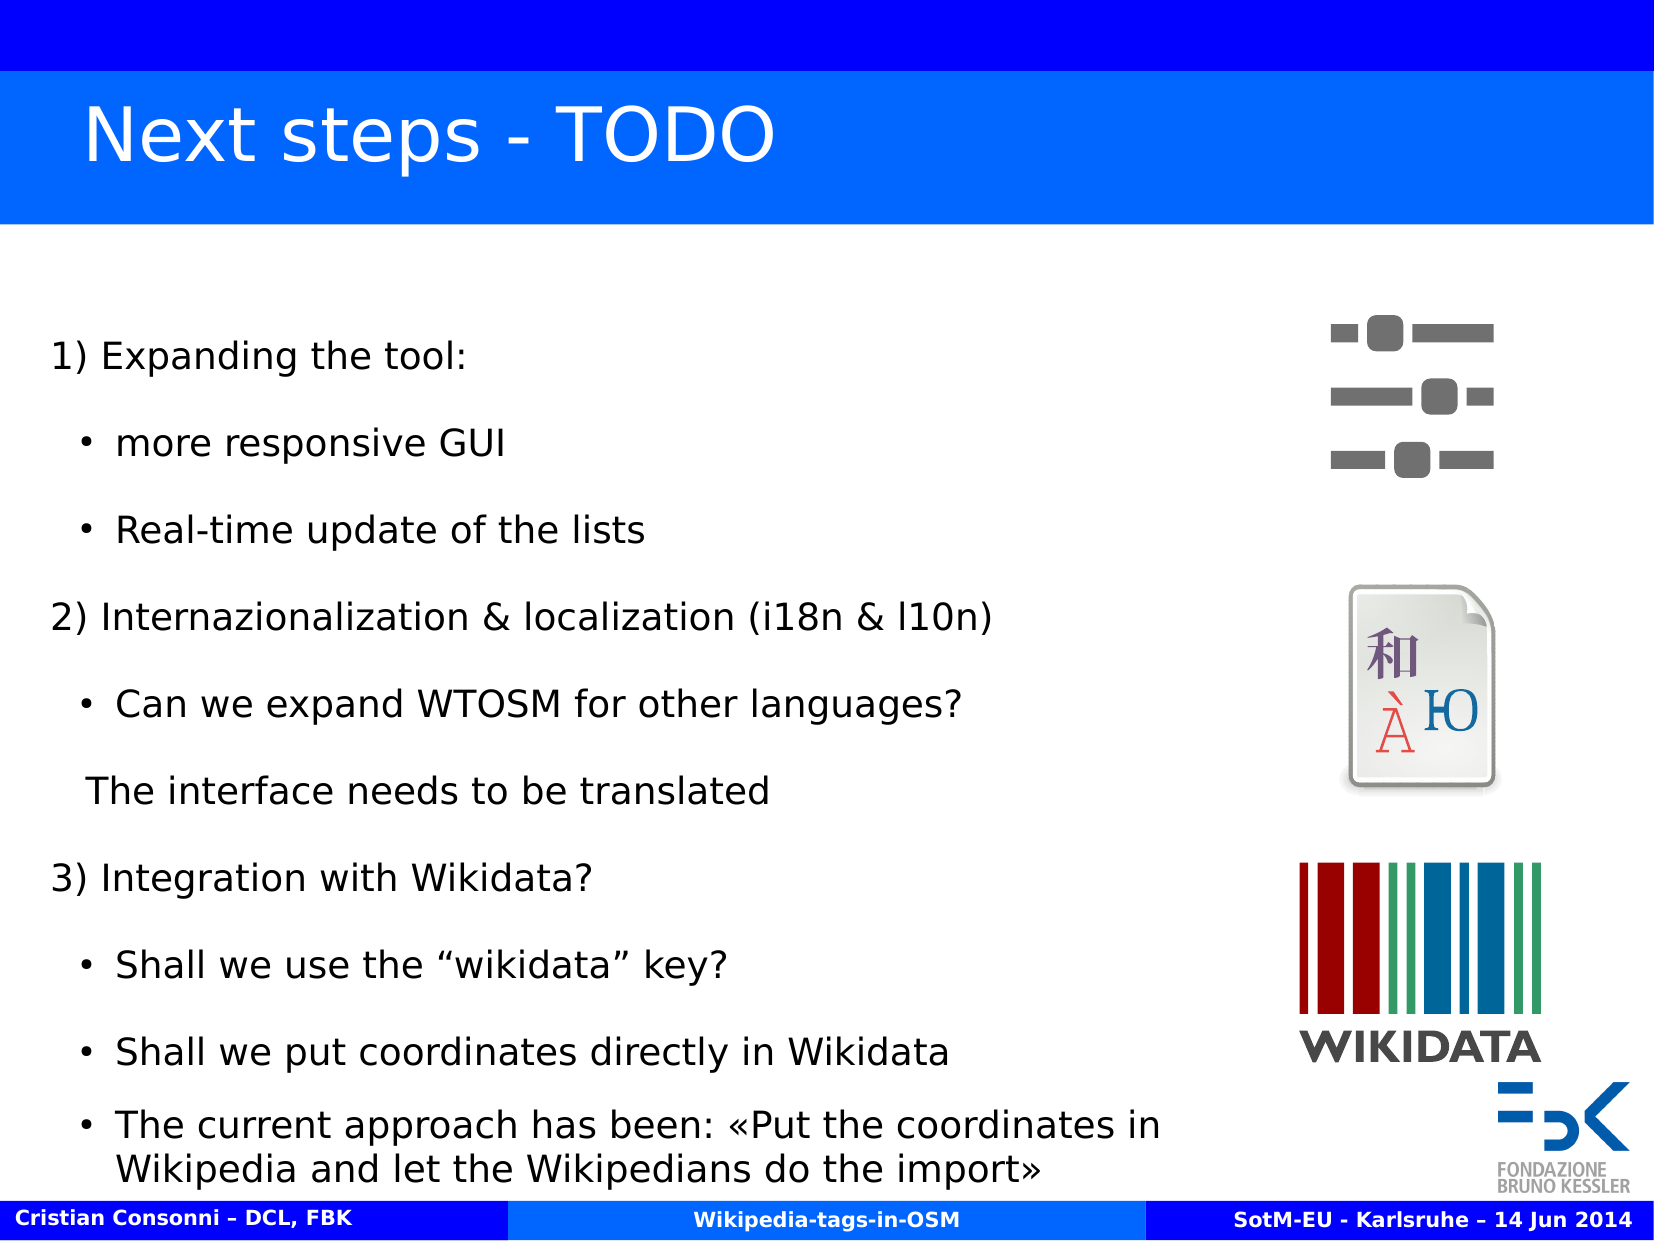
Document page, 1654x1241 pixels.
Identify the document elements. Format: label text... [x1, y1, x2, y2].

text_box 1) Expanding the tool: more responsive GUI Real-time update of the lists 2) Internazionalization & localization (i18n & l10n) Can we expand WTOSM for other languages? The interface needs to be translated 3) Integration with Wikidata? Shall we use the “wikidata” key? Shall we put coordinates directly in Wikidata The current approach has been: «Put the coordinates in Wikipedia and let the Wikipedians do the import» [35, 283, 1418, 1164]
picture [1263, 849, 1579, 1075]
picture [1322, 567, 1522, 804]
title Next steps - TODO [82, 92, 1571, 180]
picture [1498, 1082, 1630, 1193]
picture [1299, 283, 1526, 510]
